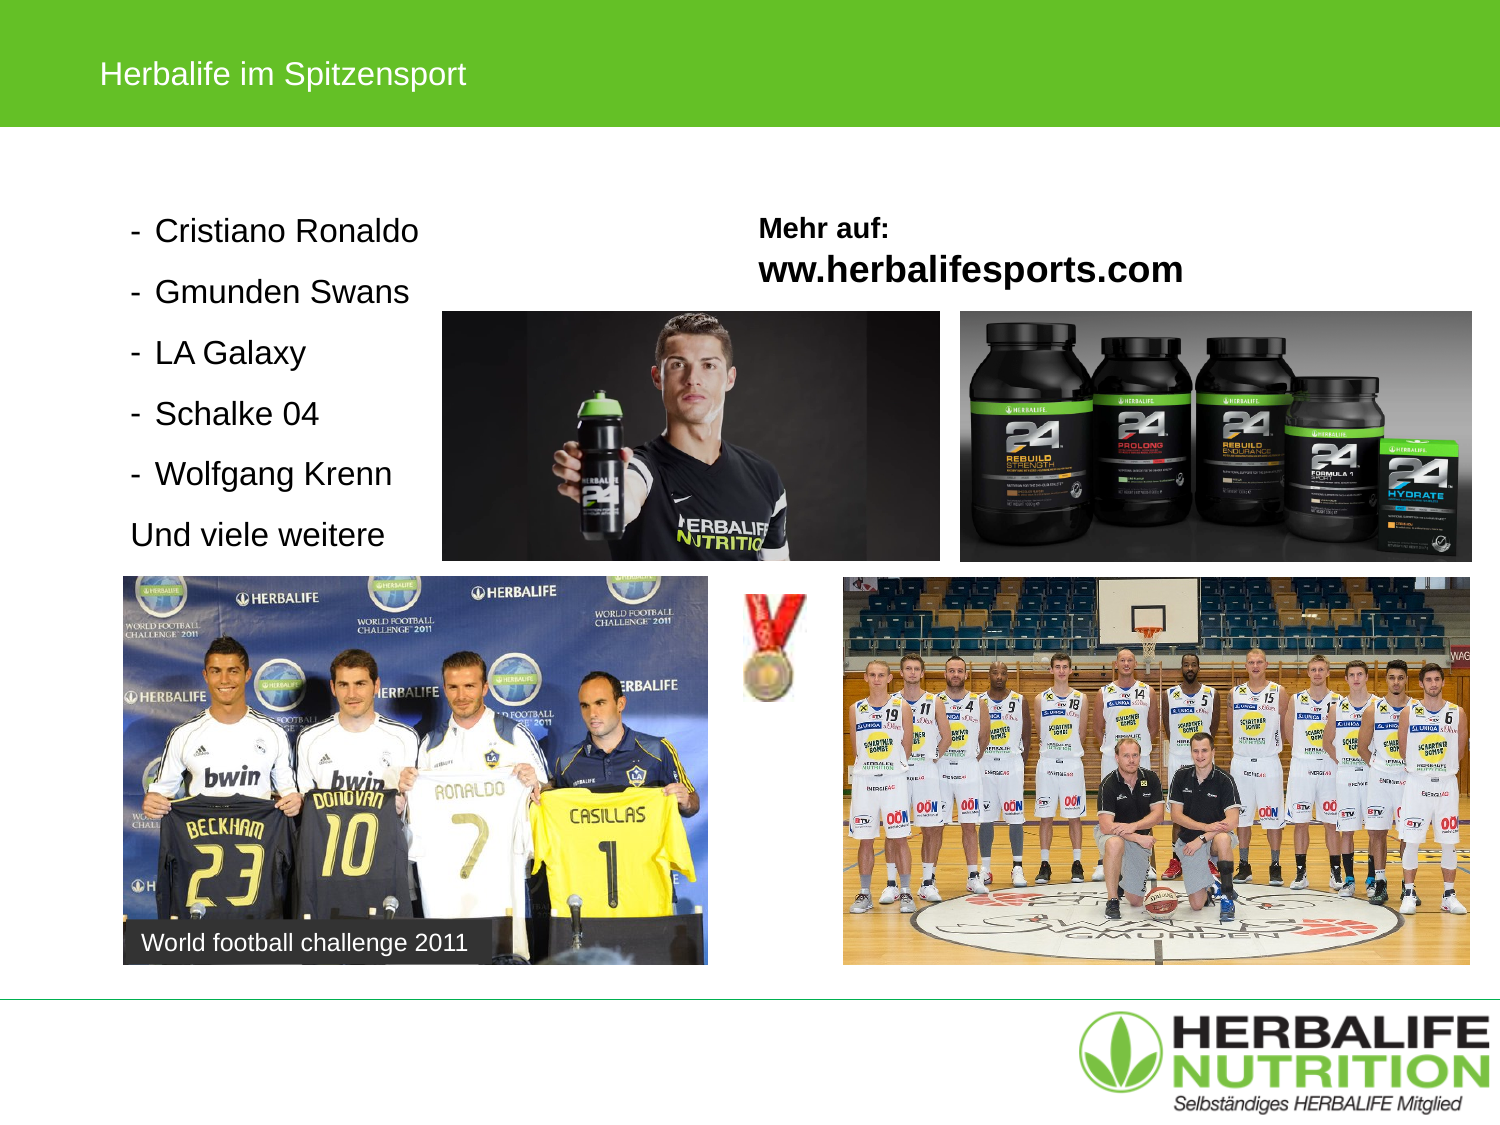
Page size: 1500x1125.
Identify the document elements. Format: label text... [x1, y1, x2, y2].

text_box Mehr auf: ww.herbalifesports.com [743, 202, 1240, 298]
text_box World football challenge 2011 [126, 919, 493, 965]
title Herbalife im Spitzensport [84, 49, 1379, 140]
text_box Cristiano Ronaldo Gmunden Swans LA Galaxy Schalke 04 Wolfgang Krenn Und viele weitere [115, 202, 462, 561]
picture [843, 577, 1470, 965]
picture [442, 311, 940, 561]
picture [960, 311, 1472, 562]
picture [743, 594, 807, 702]
picture [123, 576, 708, 965]
